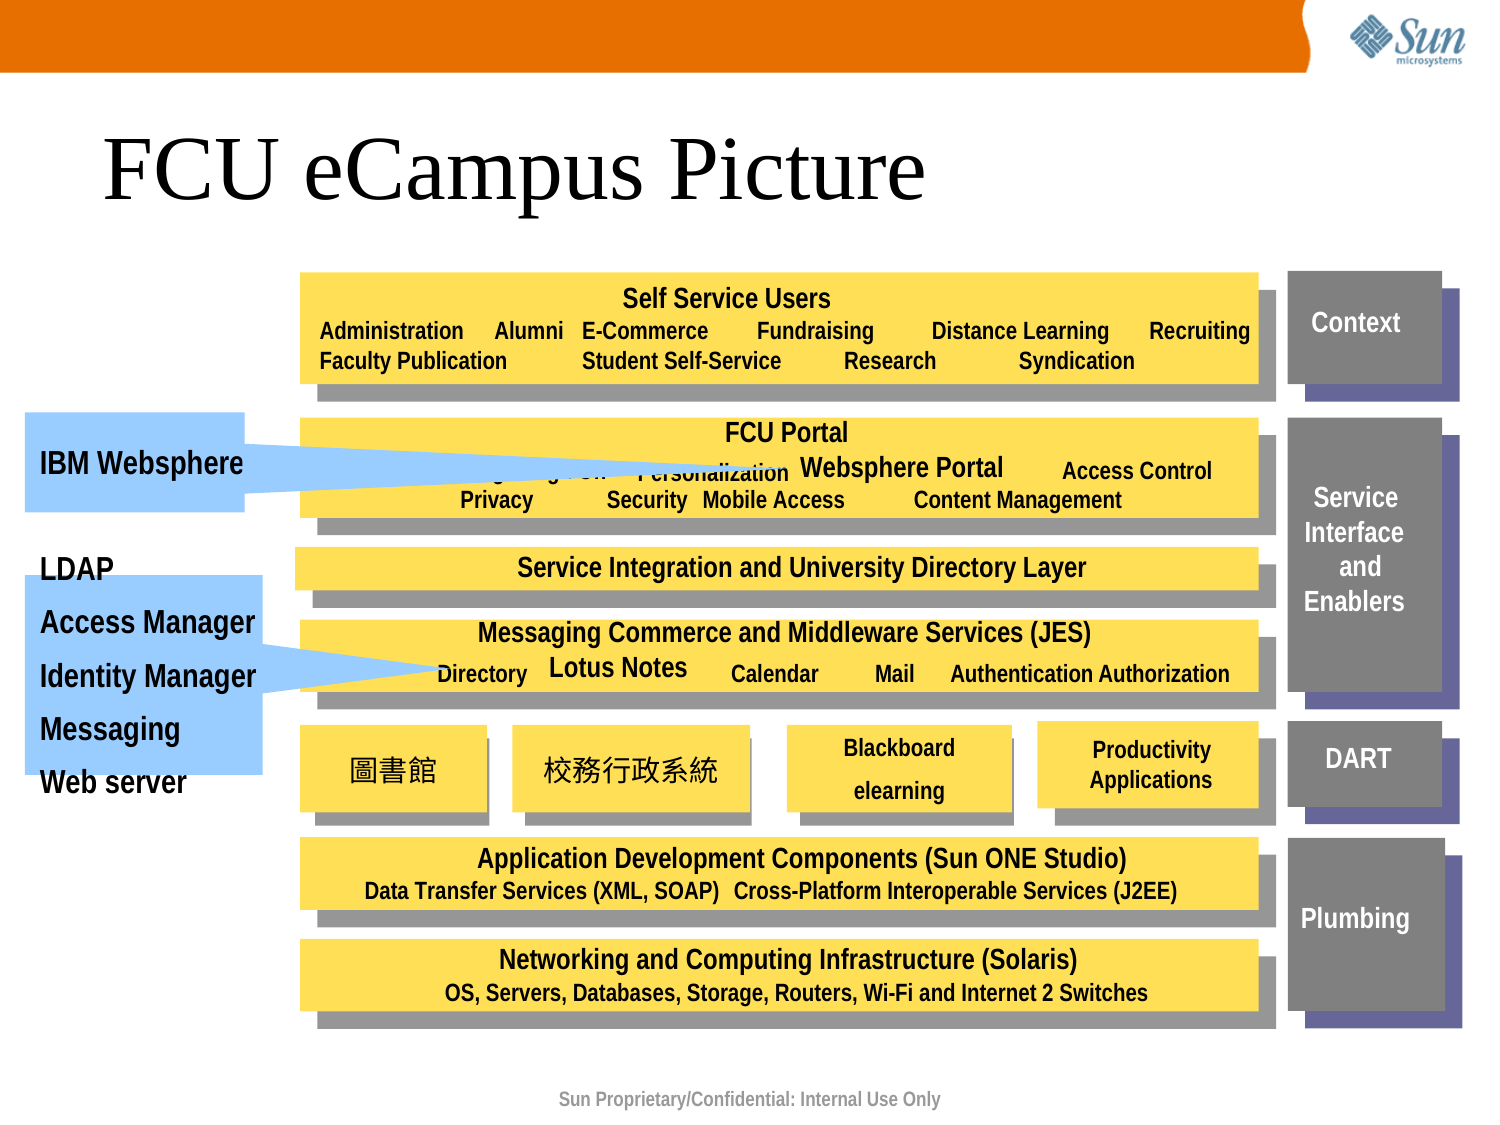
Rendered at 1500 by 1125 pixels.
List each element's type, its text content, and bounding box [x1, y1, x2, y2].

text_box Mail [874, 658, 916, 688]
text_box [1287, 270, 1460, 402]
text_box [800, 738, 1014, 826]
text_box Alumni [494, 316, 565, 346]
text_box [1037, 721, 1277, 826]
text_box Interface [1304, 519, 1405, 548]
text_box E-Commerce [582, 316, 709, 345]
text_box Single Sign On [460, 478, 607, 485]
text_box Plumbing [1300, 906, 1411, 935]
text_box Authentication [950, 658, 1095, 688]
text_box OS, Servers, Databases, Storage, Routers, Wi-Fi and Internet 2 Switches [444, 977, 1151, 1007]
text_box Data Transfer Services (XML, SOAP) [364, 876, 721, 906]
text_box Messaging Commerce and Middleware Services (JES) [477, 615, 1093, 649]
text_box Administration [319, 316, 465, 345]
text_box [300, 837, 1277, 928]
text_box Service Integration and University Directory Layer [517, 550, 1088, 585]
text_box Websphere Portal [800, 450, 1005, 484]
text_box [1287, 837, 1463, 1029]
text_box Context [1311, 309, 1401, 339]
text_box Mobile Access [702, 485, 846, 514]
text_box [315, 738, 490, 826]
text_box Recruiting [1149, 316, 1252, 346]
text_box [242, 417, 1277, 536]
text_box Distance Learning [931, 316, 1111, 346]
text_box Single Sign On [511, 455, 607, 460]
text_box FCU Portal [724, 415, 963, 449]
text_box Lotus Notes [549, 650, 689, 684]
title FCU eCampus Picture [87, 110, 1401, 248]
text_box Personalization [637, 457, 790, 487]
text_box Self Service Users [622, 280, 832, 315]
text_box Faculty Publication [319, 345, 509, 375]
text_box Fundraising [757, 316, 875, 346]
text_box Privacy [460, 485, 534, 514]
text_box Student Self-Service [581, 345, 783, 375]
picture [0, 0, 1500, 75]
text_box [1287, 721, 1460, 825]
text_box [525, 738, 752, 826]
text_box [300, 938, 1277, 1029]
text_box Access Control [1062, 455, 1214, 485]
text_box Security [606, 485, 689, 514]
text_box Directory [437, 658, 528, 688]
text_box DART [1325, 746, 1393, 775]
text_box IBM Websphere [24, 412, 245, 513]
text_box Networking and Computing Infrastructure (Solaris) [499, 942, 1079, 977]
text_box LDAP Access Manager Identity Manager Messaging Web server [24, 575, 263, 775]
text_box [1287, 417, 1460, 710]
text_box Applications [1089, 765, 1213, 794]
text_box Cross-Platform Interoperable Services (J2EE) [733, 876, 1179, 906]
text_box Calendar [730, 658, 820, 688]
text_box Content Management [913, 485, 1123, 514]
text_box 圖書館 [300, 724, 487, 813]
text_box Application Development Components (Sun ONE Studio) [477, 840, 1128, 875]
text_box 校務行政系統 [512, 724, 751, 813]
text_box Blackboard elearning [786, 724, 1012, 813]
text_box Service [1313, 485, 1399, 514]
text_box Syndication [1018, 345, 1136, 375]
text_box Enablers [1303, 588, 1406, 618]
text_box [260, 619, 1277, 710]
text_box and [1339, 554, 1383, 583]
text_box Authorization [1098, 658, 1231, 688]
text_box [300, 272, 1277, 402]
text_box Productivity [1092, 735, 1212, 765]
text_box [295, 546, 1277, 608]
text_box Research [844, 345, 938, 375]
